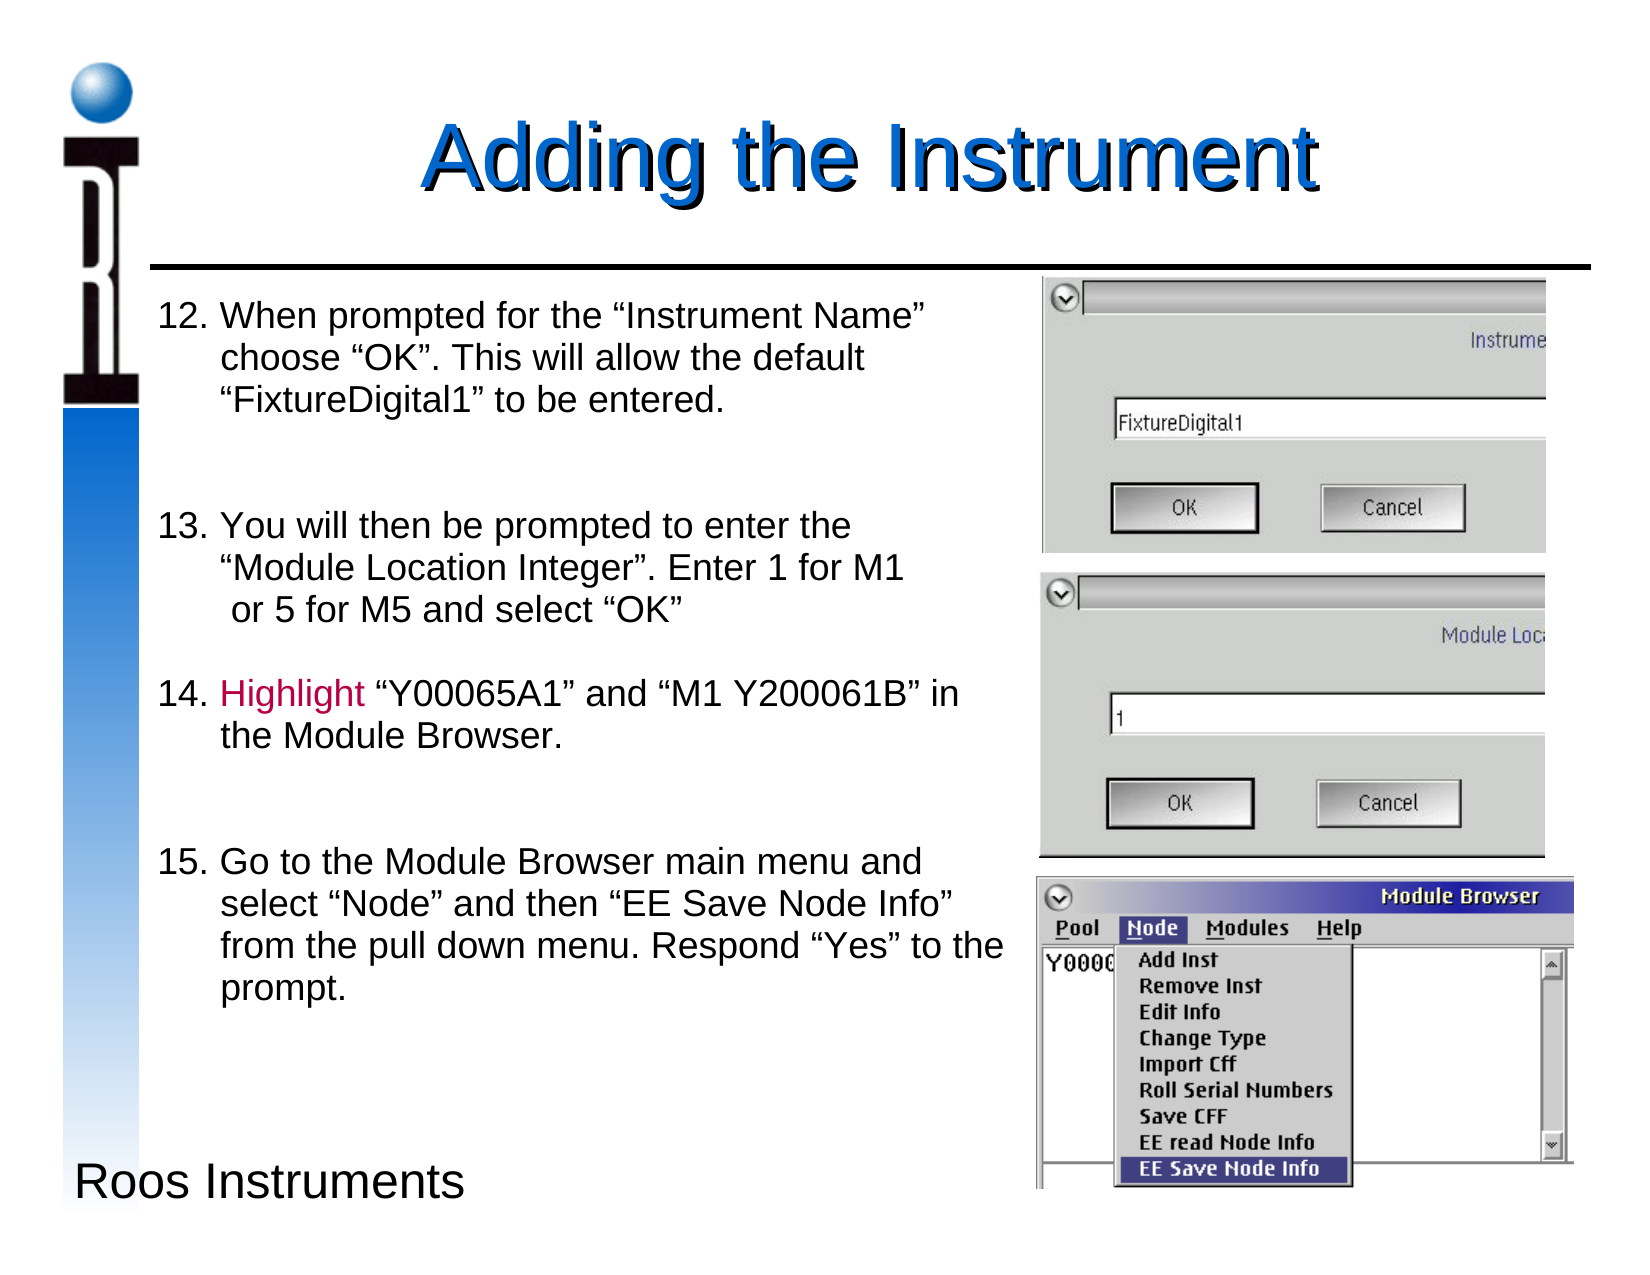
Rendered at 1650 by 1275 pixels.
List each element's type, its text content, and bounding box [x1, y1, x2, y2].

title Adding the Instrument [147, 66, 1591, 245]
text_box 12. When prompted for the “Instrument Name” choose “OK”. This will allow the default “FixtureDigital1” to be entered. 13. You will then be prompted to enter the “Module Location Integer”. Enter 1 for M1 or 5 for M5 and select “OK” 14. Highlight “Y00065A1” and “M1 Y200061B” in the Module Browser. 15. Go to the Module Browser main menu and select “Node” and then “EE Save Node Info” from the pull down menu. Respond “Yes” to the prompt. [142, 287, 1019, 1231]
picture [59, 59, 144, 411]
picture [1042, 276, 1546, 553]
picture [1036, 876, 1574, 1189]
picture [1039, 571, 1545, 858]
